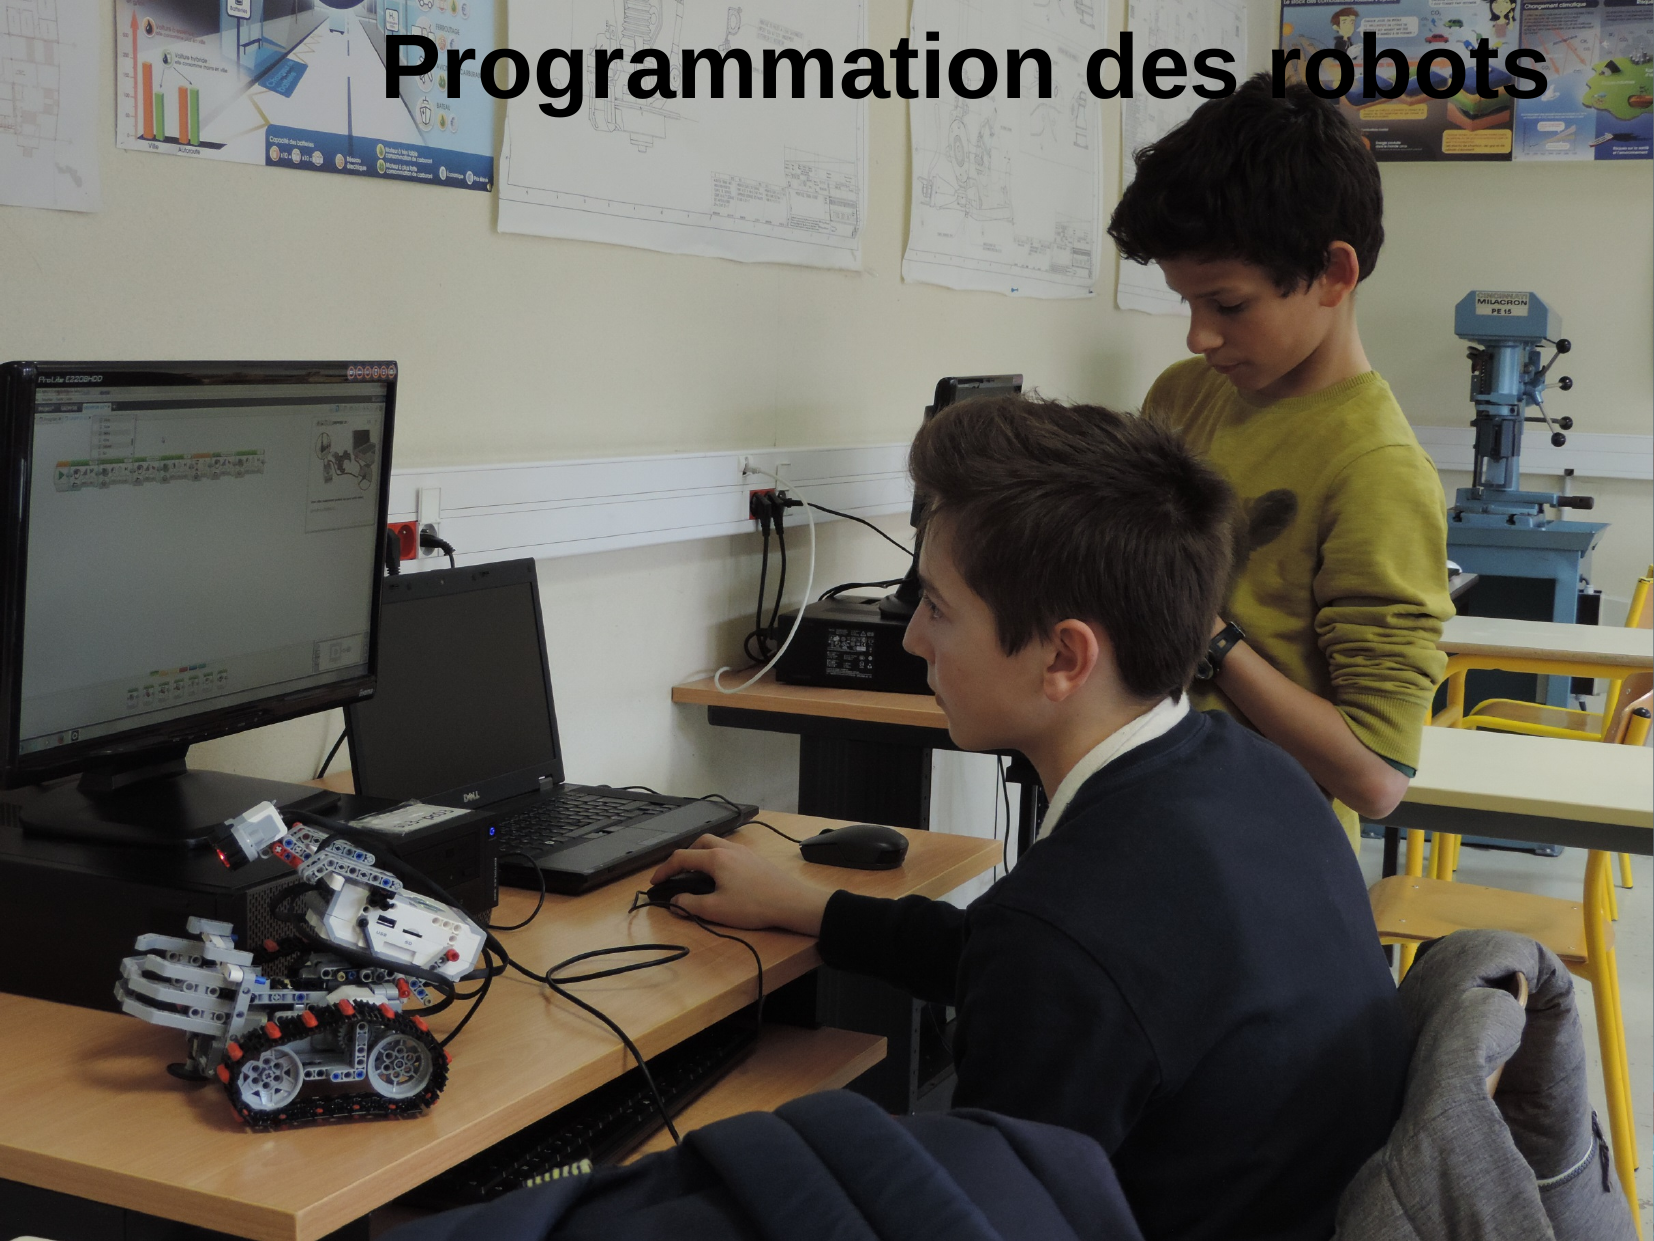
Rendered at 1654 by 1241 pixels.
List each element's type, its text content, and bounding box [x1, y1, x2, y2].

picture [0, 0, 1654, 1241]
text_box Programmation des robots [366, 0, 1568, 125]
